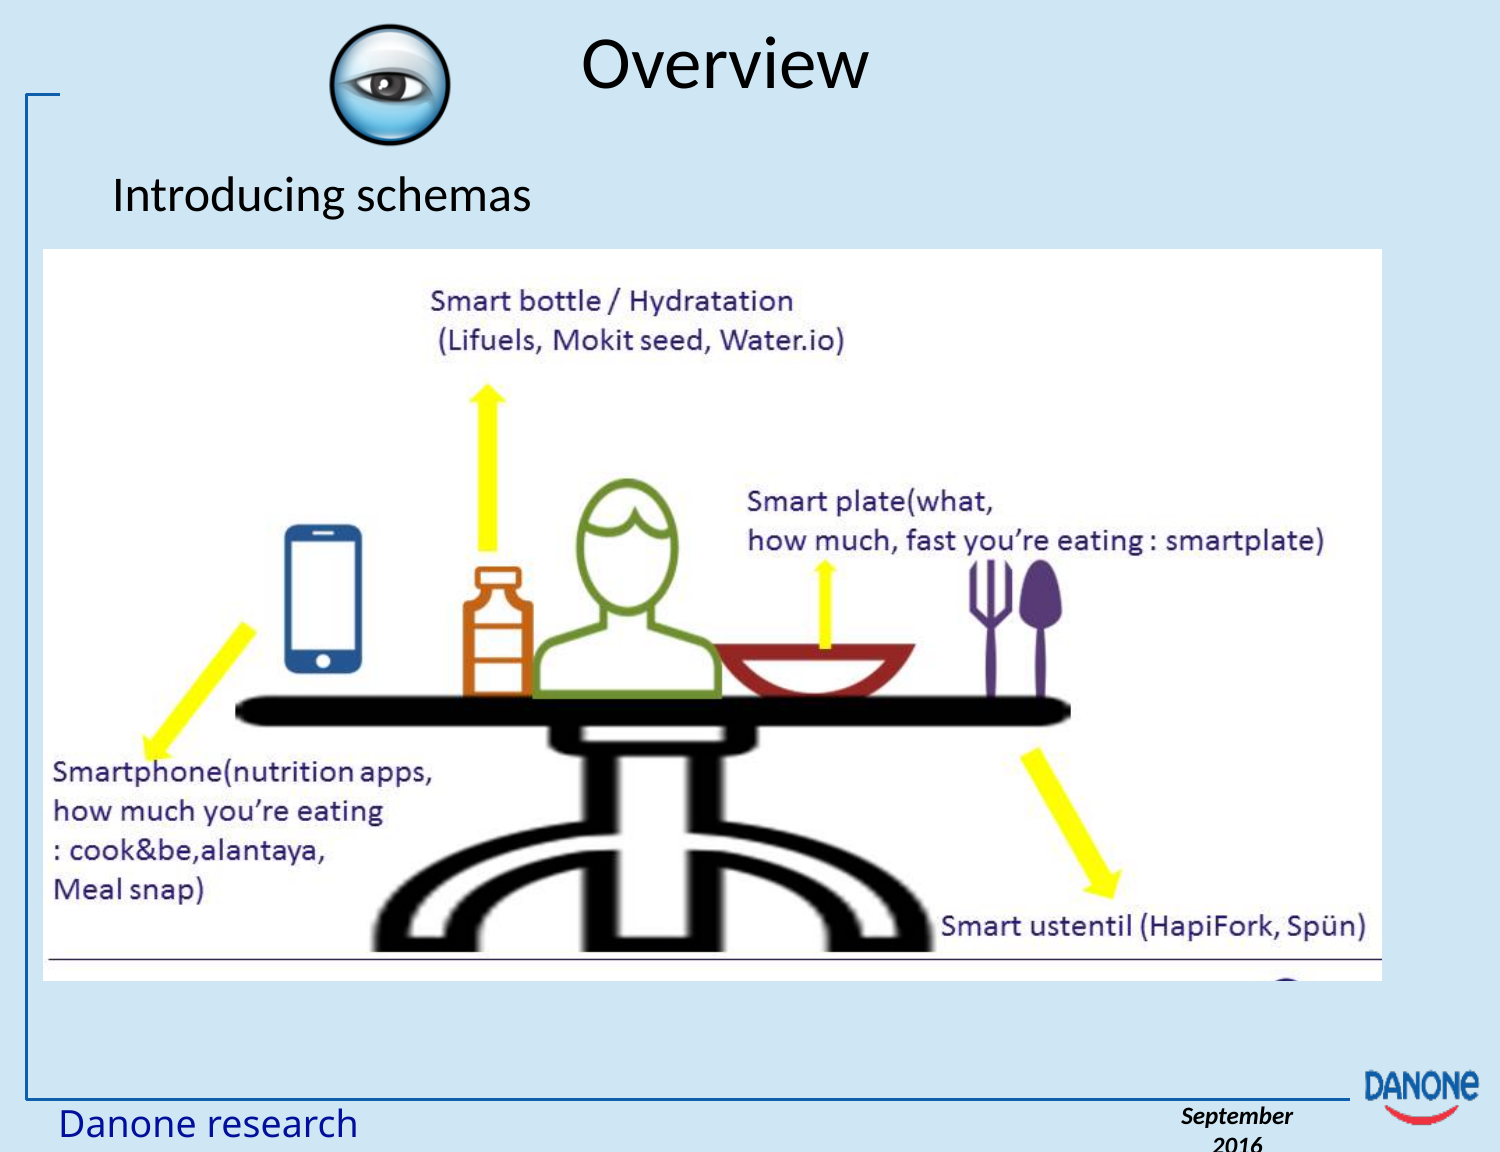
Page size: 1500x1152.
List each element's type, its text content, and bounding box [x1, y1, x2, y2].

text_box Danone research [43, 1092, 392, 1152]
picture [43, 249, 1382, 981]
picture [322, 16, 459, 154]
text_box Overview [462, 5, 990, 171]
picture [1362, 1067, 1482, 1130]
text_box Introducing schemas [97, 153, 547, 249]
text_box September 2016 [1147, 1092, 1327, 1152]
